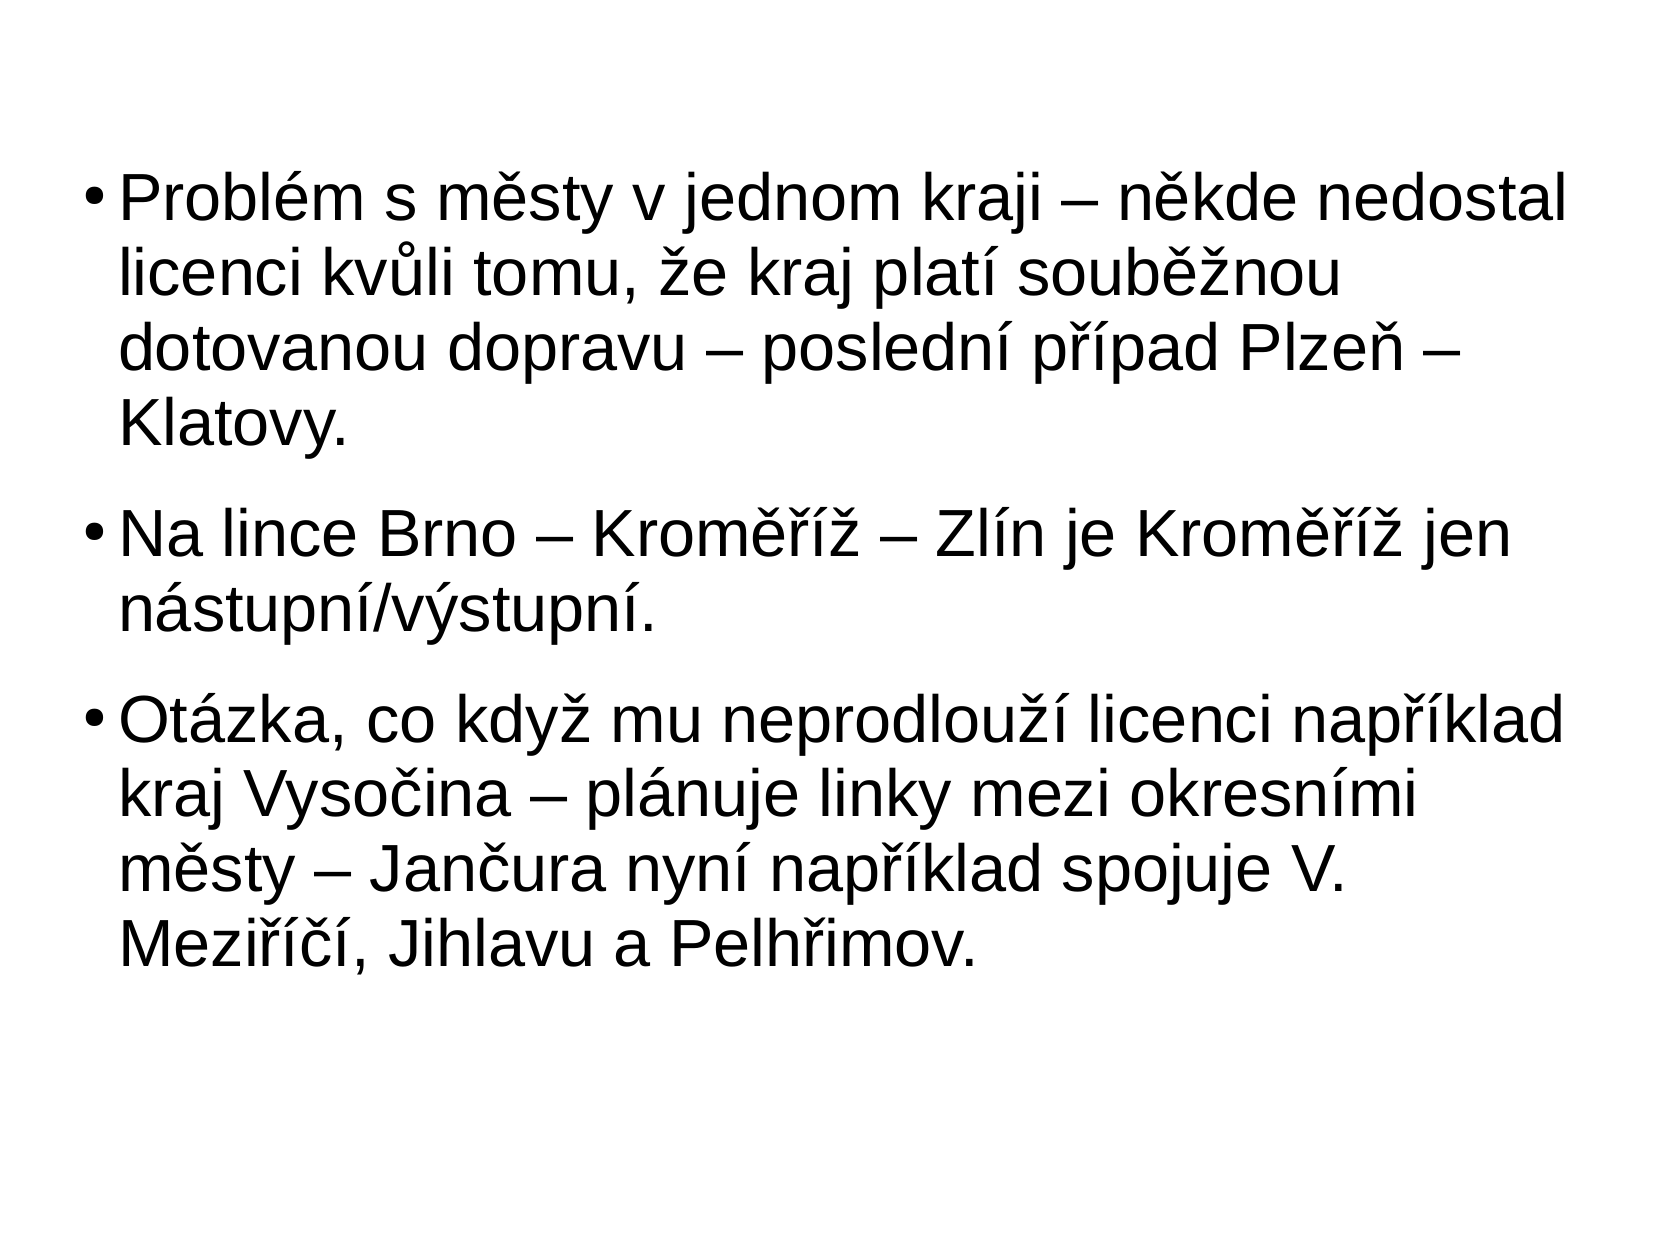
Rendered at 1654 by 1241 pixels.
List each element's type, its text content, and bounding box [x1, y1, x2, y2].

subtitle Problém s městy v jednom kraji – někde nedostal licenci kvůli tomu, že kraj platí souběžnou dotovanou dopravu – poslední případ Plzeň – Klatovy. Na lince Brno – Kroměříž – Zlín je Kroměříž jen nástupní/výstupní. Otázka, co když mu neprodlouží licenci například kraj Vysočina – plánuje linky mezi okresními městy – Jančura nyní například spojuje V. Meziříčí, Jihlavu a Pelhřimov. [82, 49, 1571, 1109]
